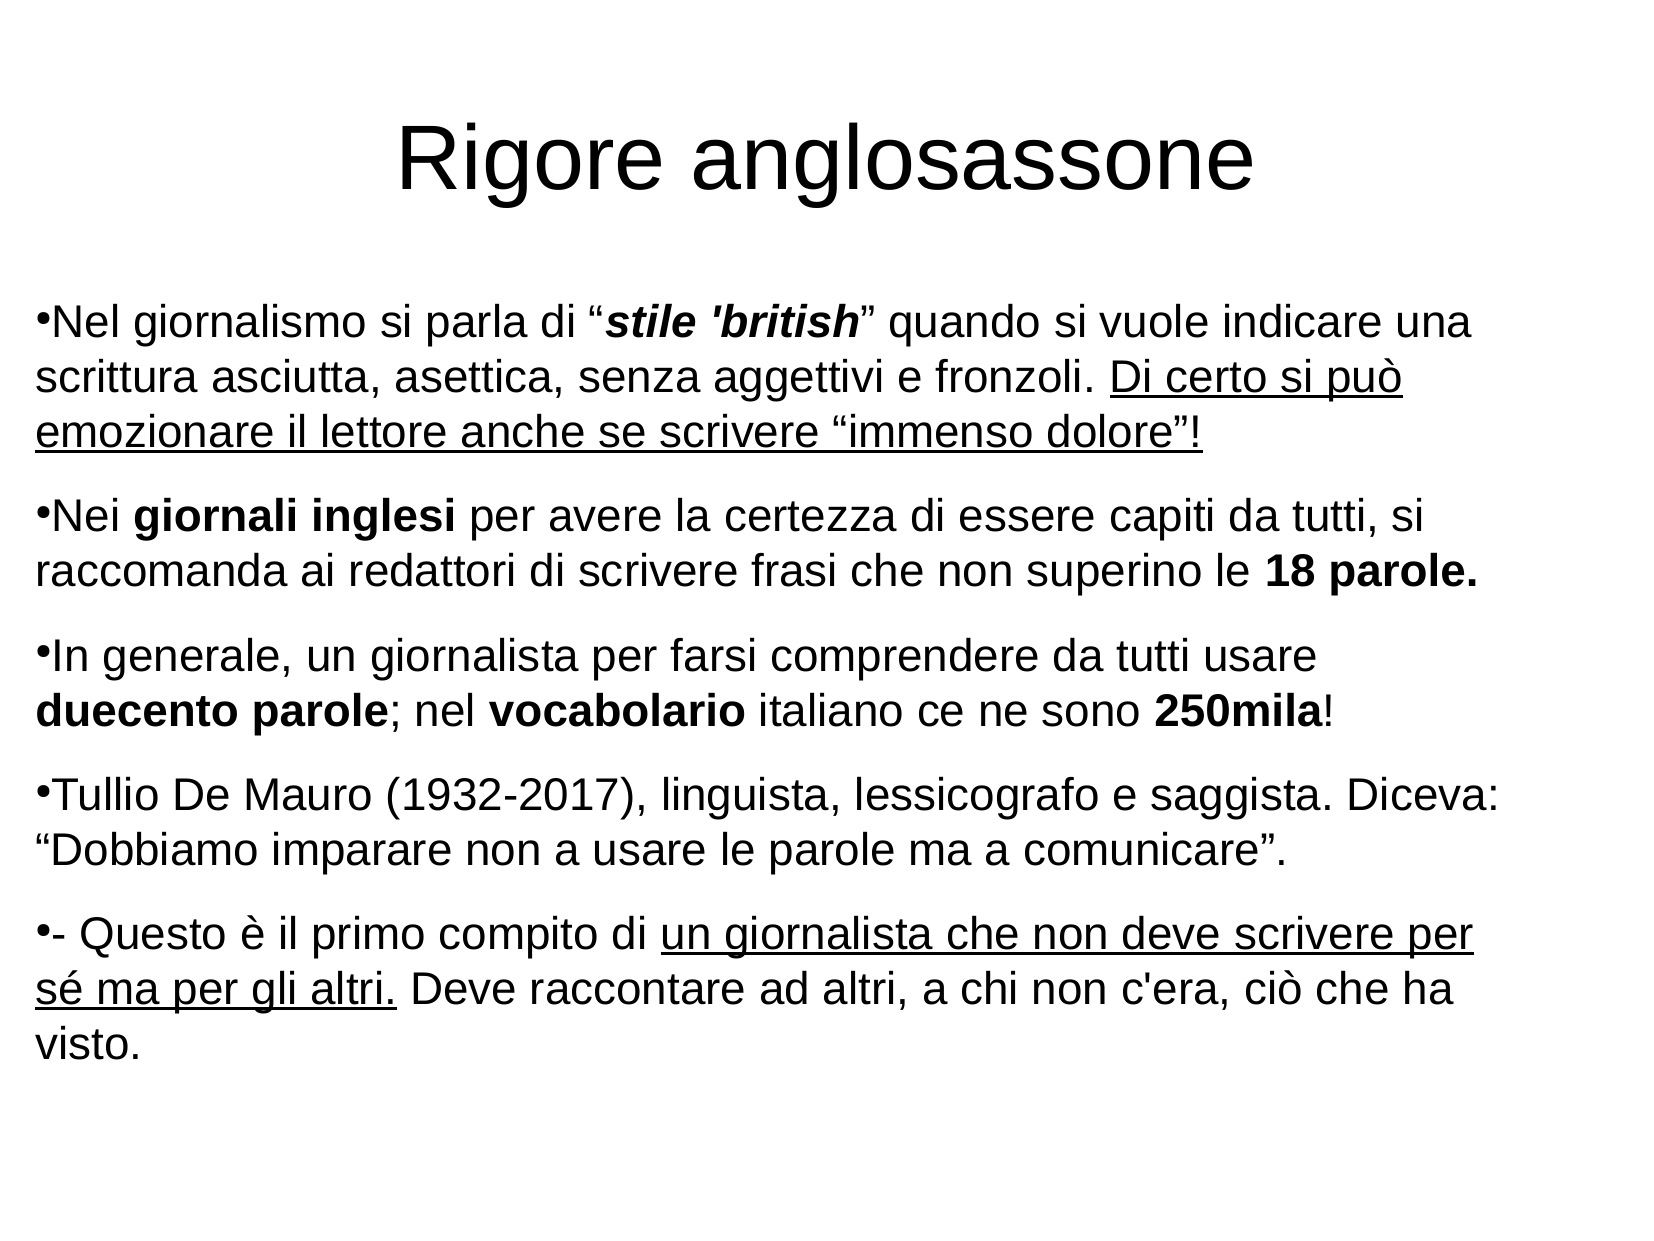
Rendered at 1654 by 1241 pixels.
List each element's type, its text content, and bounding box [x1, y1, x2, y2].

title Rigore anglosassone [82, 49, 1571, 257]
list Nel giornalismo si parla di “stile 'british” quando si vuole indicare una scrittura asciutta, asettica, senza aggettivi e fronzoli. Di certo si può emozionare il lettore anche se scrivere “immenso dolore”! Nei giornali inglesi per avere la certezza di essere capiti da tutti, si raccomanda ai redattori di scrivere frasi che non superino le 18 parole. In generale, un giornalista per farsi comprendere da tutti usare duecento parole; nel vocabolario italiano ce ne sono 250mila! Tullio De Mauro (1932-2017), linguista, lessicografo e saggista. Diceva: “Dobbiamo imparare non a usare le parole ma a comunicare”. - Questo è il primo compito di un giornalista che non deve scrivere per sé ma per gli altri. Deve raccontare ad altri, a chi non c'era, ciò che ha visto. [35, 291, 1524, 1131]
